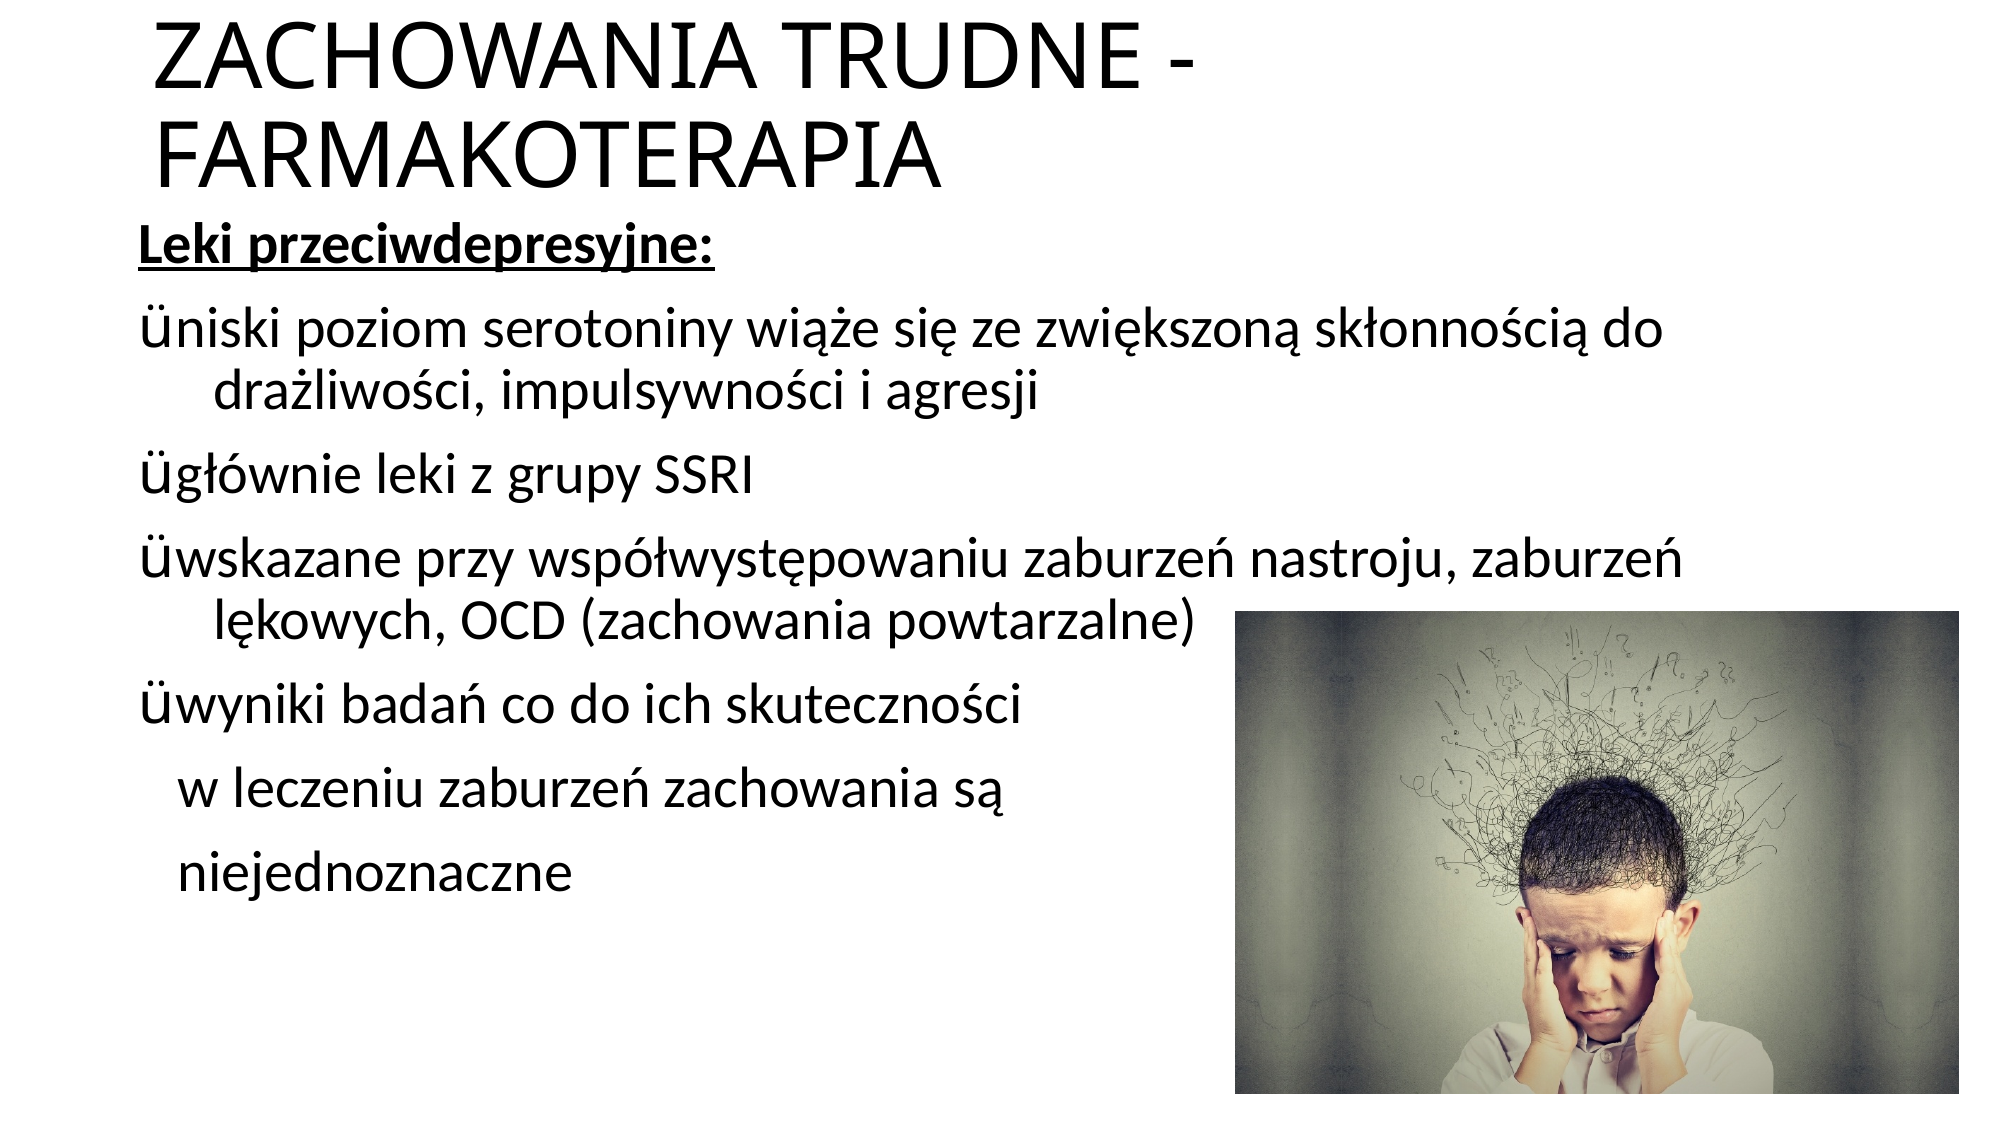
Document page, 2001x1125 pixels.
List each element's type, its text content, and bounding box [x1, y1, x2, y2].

title ZACHOWANIA TRUDNE - FARMAKOTERAPIA [137, 0, 1863, 218]
list Leki przeciwdepresyjne: niski poziom serotoniny wiąże się ze zwiększoną skłonnością do drażliwości, impulsywności i agresji głównie leki z grupy SSRI wskazane przy współwystępowaniu zaburzeń nastroju, zaburzeń lękowych, OCD (zachowania powtarzalne) wyniki badań co do ich skuteczności w leczeniu zaburzeń zachowania są niejednoznaczne [123, 205, 1849, 920]
picture [1235, 611, 1959, 1094]
